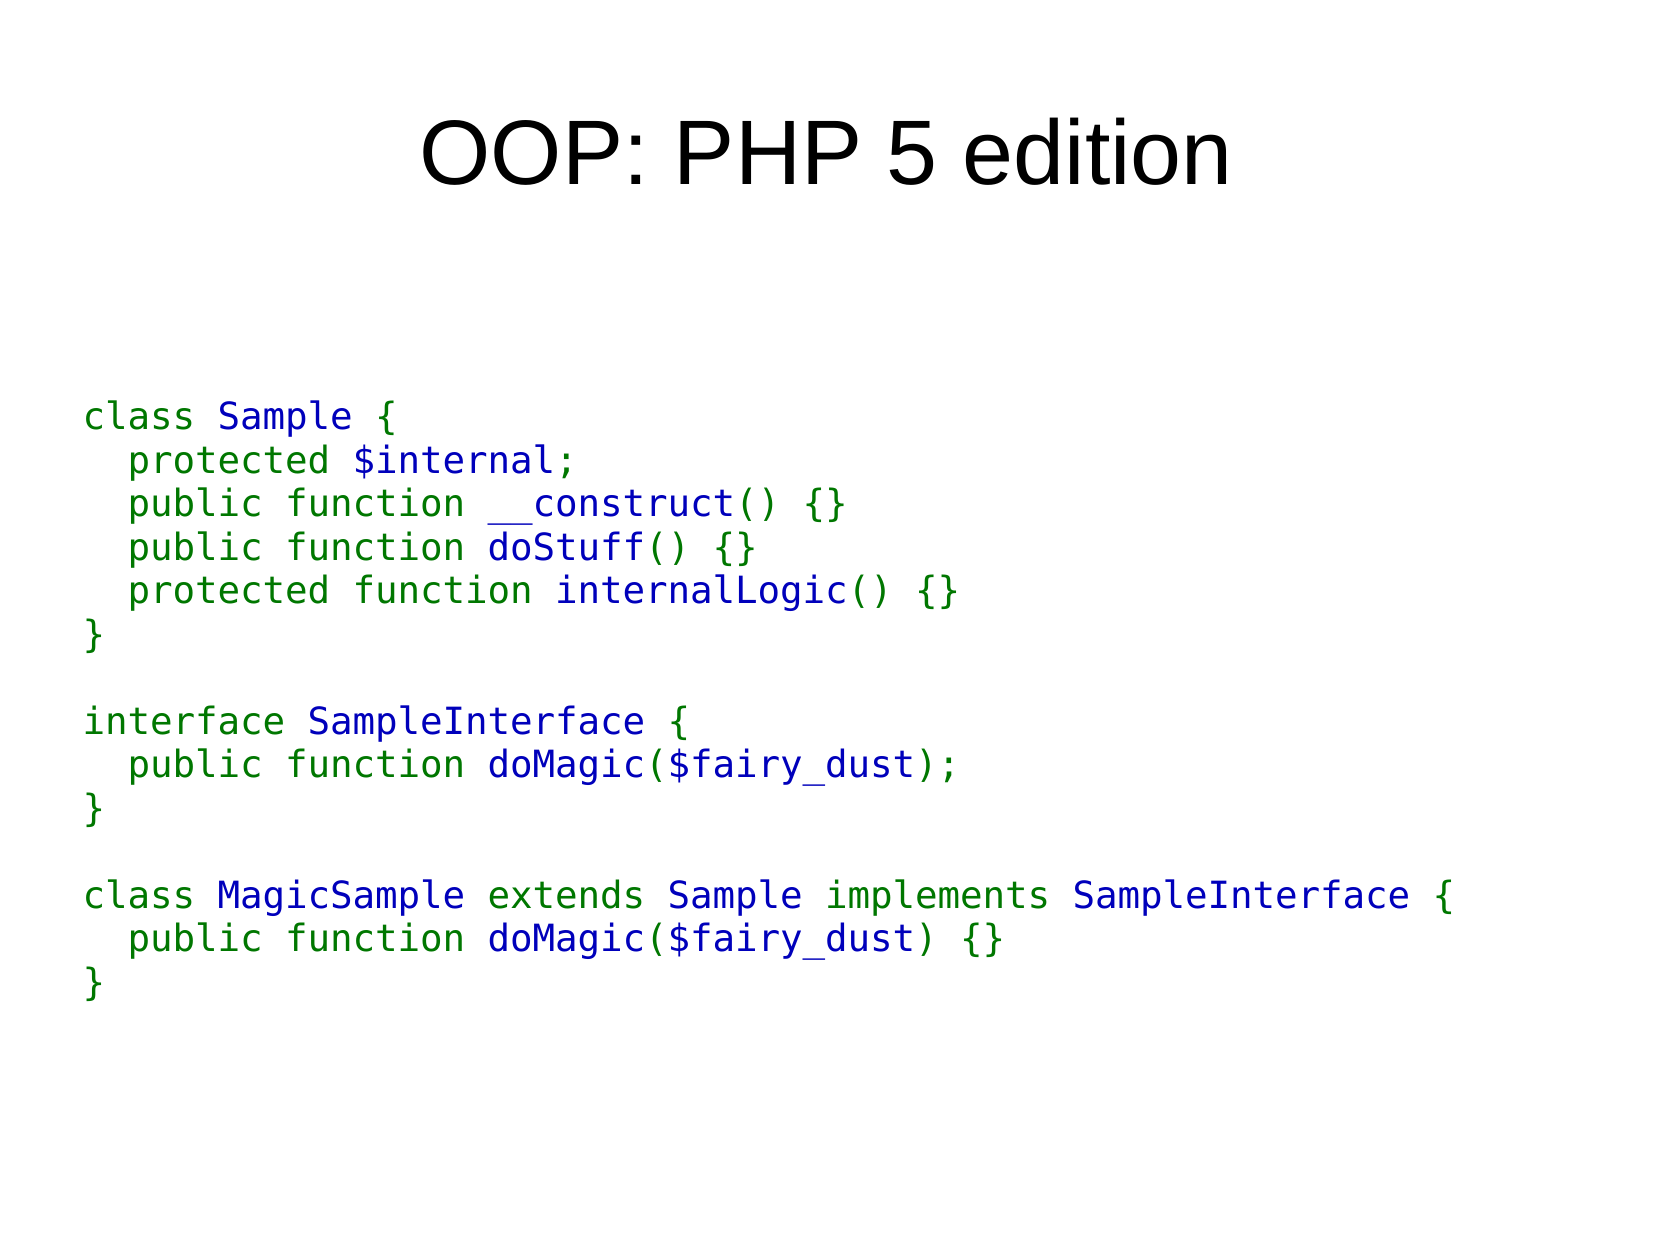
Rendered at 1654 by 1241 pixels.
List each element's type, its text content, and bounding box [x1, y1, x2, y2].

title OOP: PHP 5 edition [82, 56, 1571, 250]
subtitle class Sample { protected $internal; public function __construct() {} public function doStuff() {} protected function internalLogic() {} } interface SampleInterface { public function doMagic($fairy_dust); } class MagicSample extends Sample implements SampleInterface { public function doMagic($fairy_dust) {} } [82, 297, 1571, 1102]
